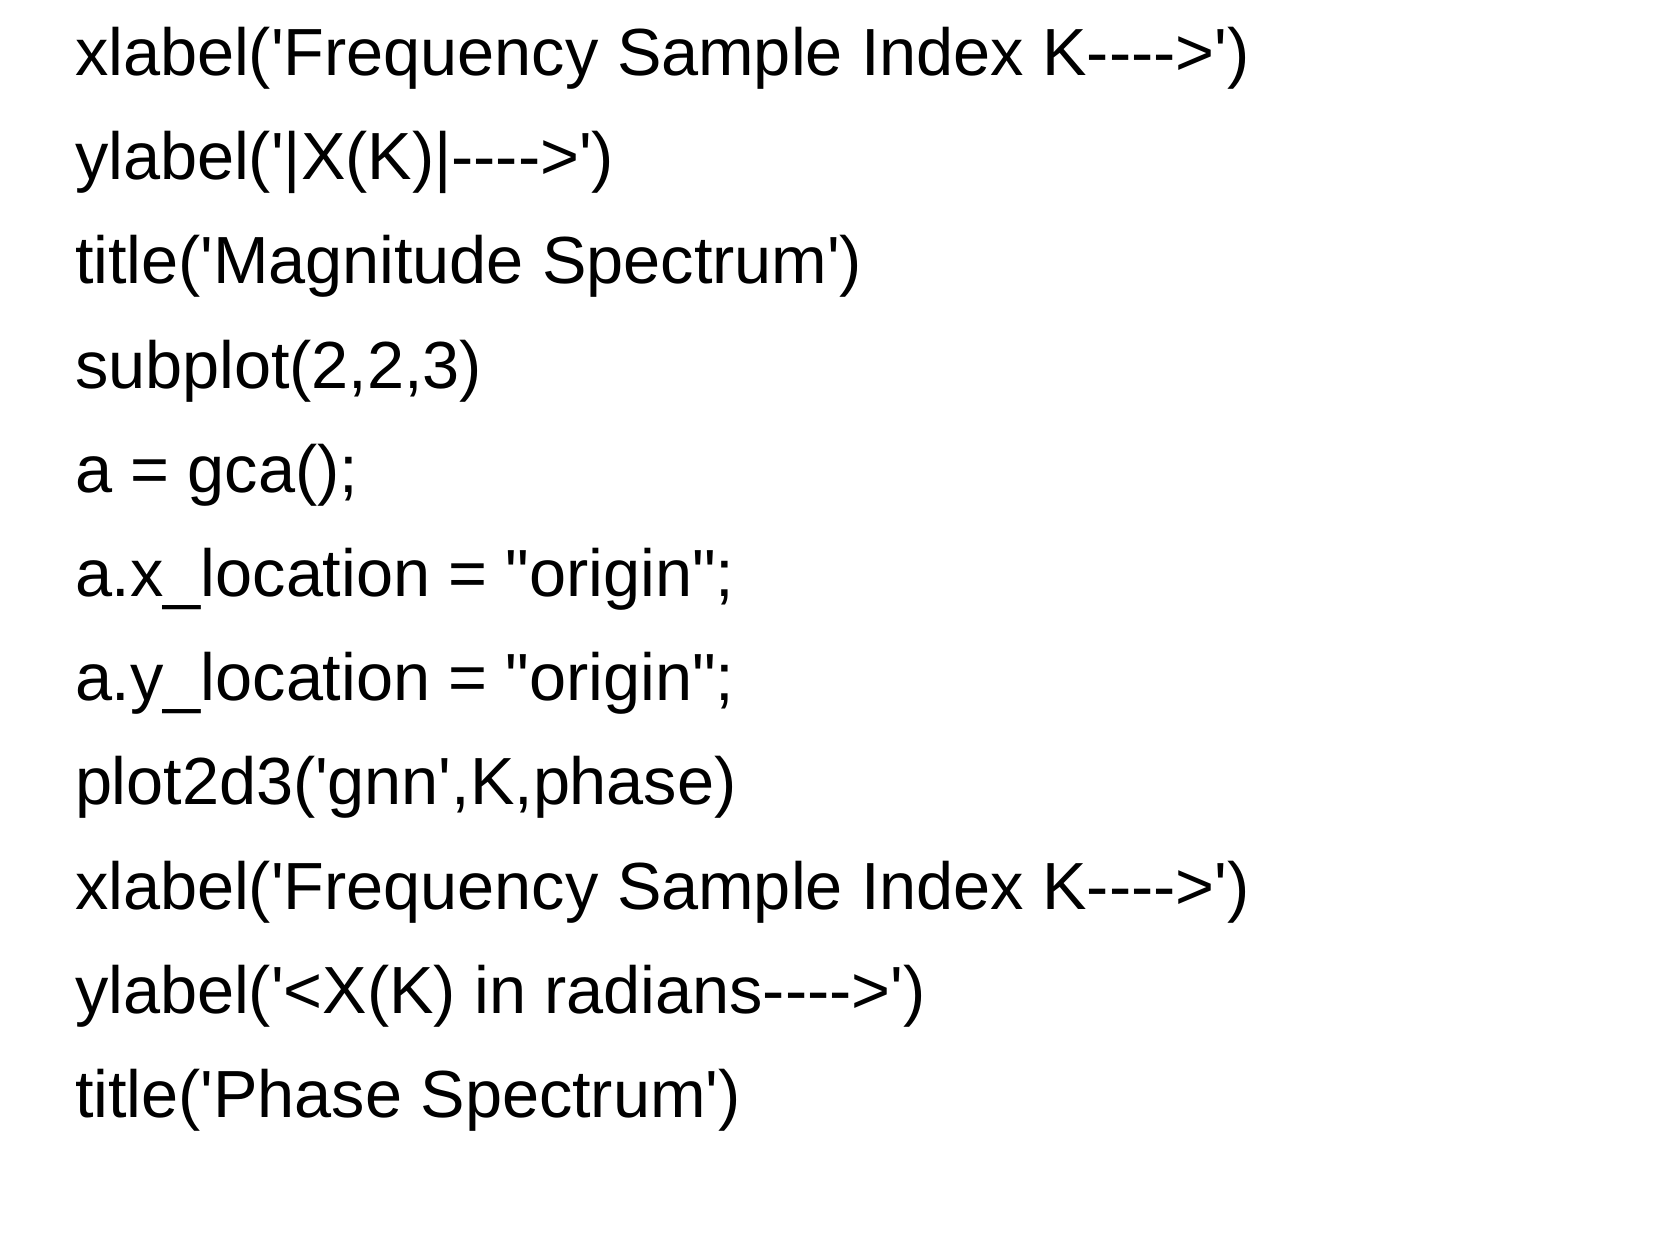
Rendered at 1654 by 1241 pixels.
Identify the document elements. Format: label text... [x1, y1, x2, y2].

list xlabel('Frequency Sample Index K---->') ylabel('|X(K)|---->') title('Magnitude Spectrum') subplot(2,2,3) a = gca(); a.x_location = "origin"; a.y_location = "origin"; plot2d3('gnn',K,phase) xlabel('Frequency Sample Index K---->') ylabel('<X(K) in radians---->') title('Phase Spectrum') [75, 15, 1636, 1216]
